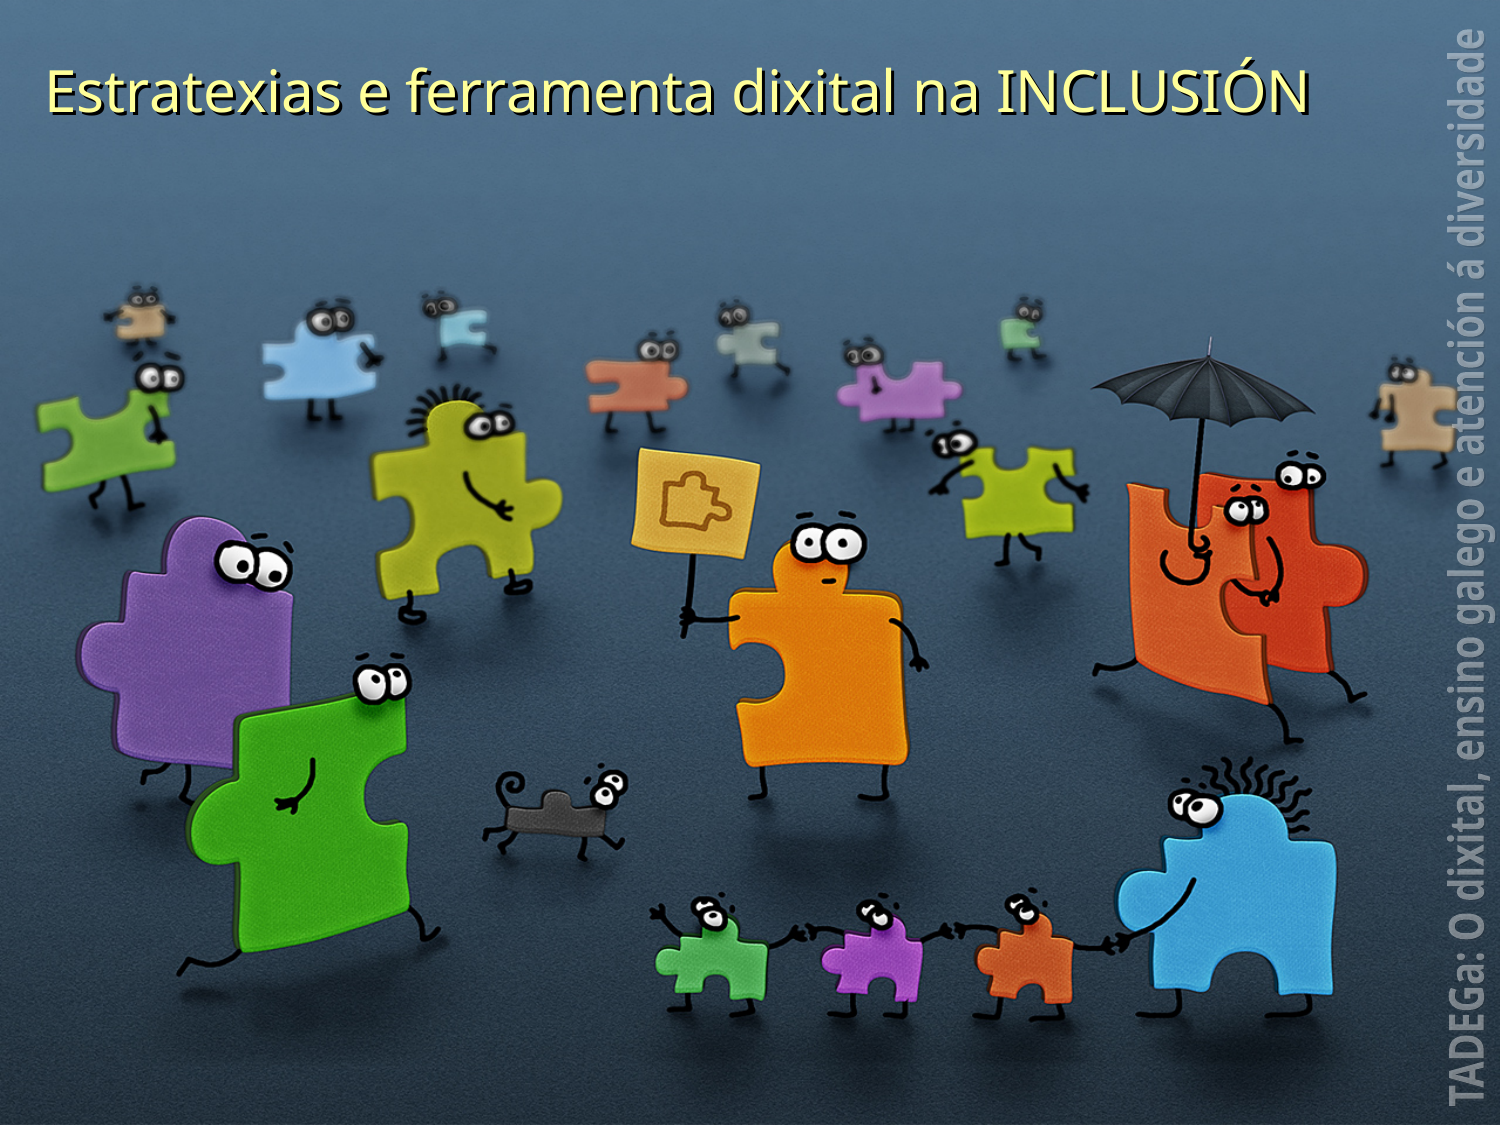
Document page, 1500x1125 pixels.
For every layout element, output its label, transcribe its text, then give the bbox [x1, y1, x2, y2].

title Estratexias e ferramenta dixital na INCLUSIÓN [29, 11, 1329, 168]
picture [0, 0, 1500, 1125]
